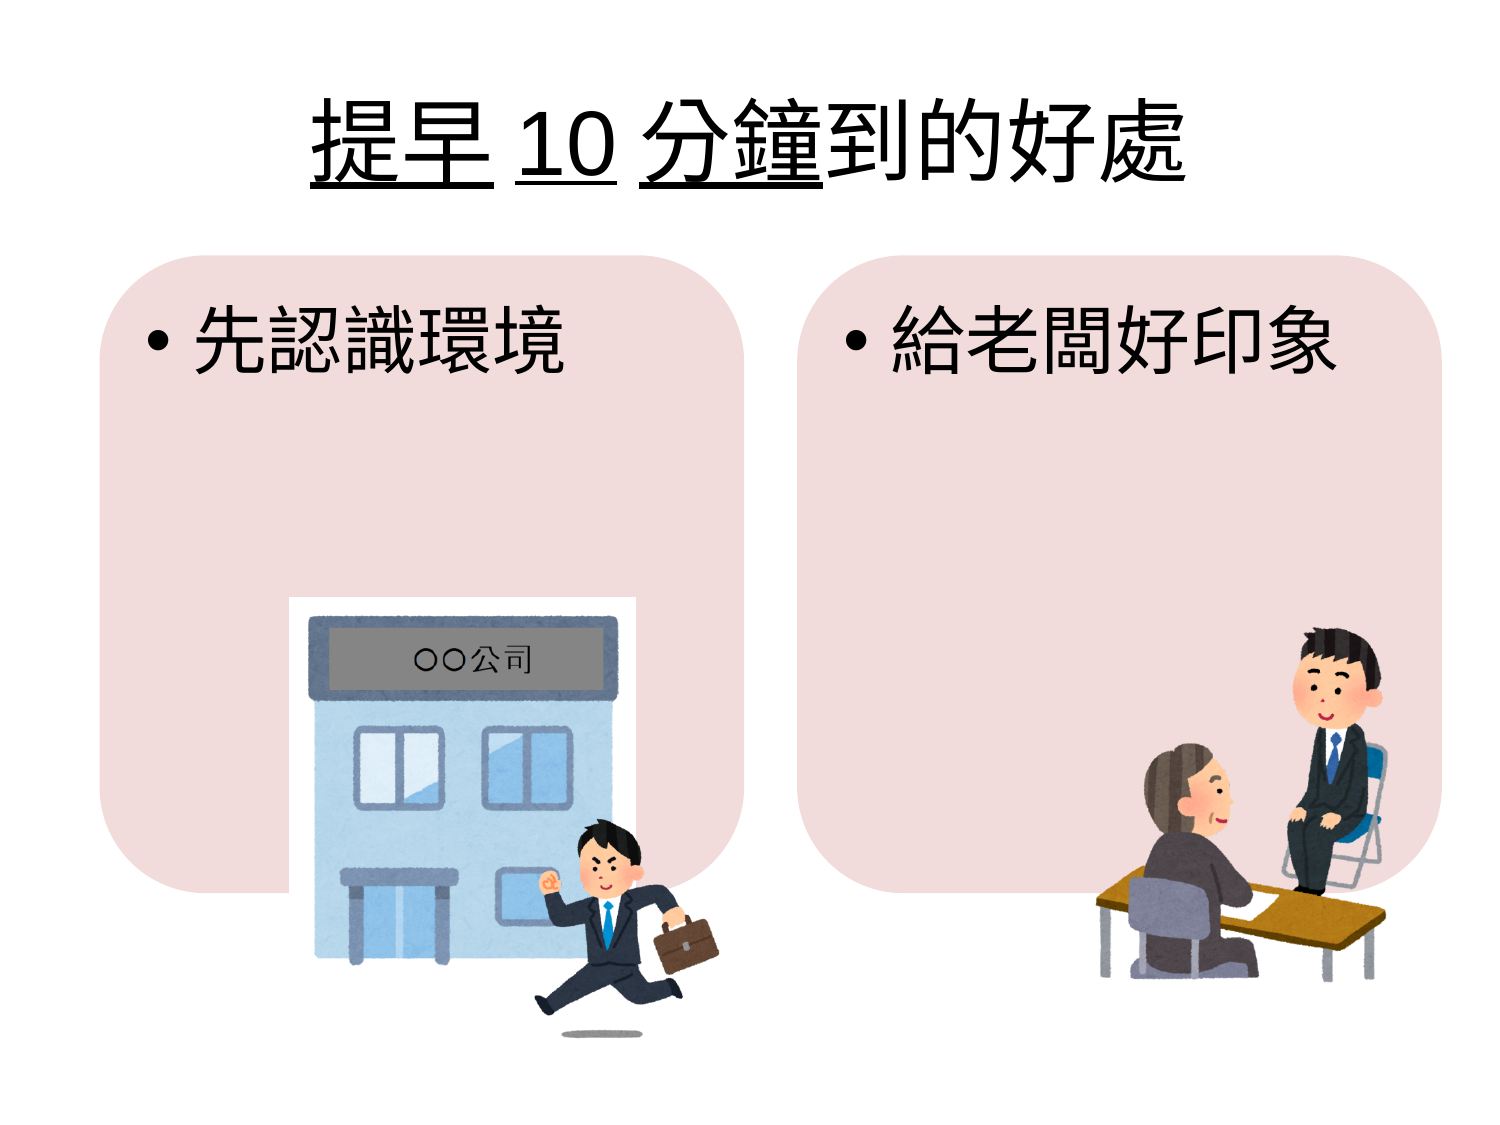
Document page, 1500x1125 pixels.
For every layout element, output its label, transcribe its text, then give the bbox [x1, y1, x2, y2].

picture [1071, 621, 1418, 996]
title 提早10分鐘到的好處 [75, 45, 1425, 233]
text_box 給老闆好印象 [797, 255, 1442, 894]
text_box 先認識環境 [99, 255, 745, 894]
picture [289, 597, 730, 1046]
